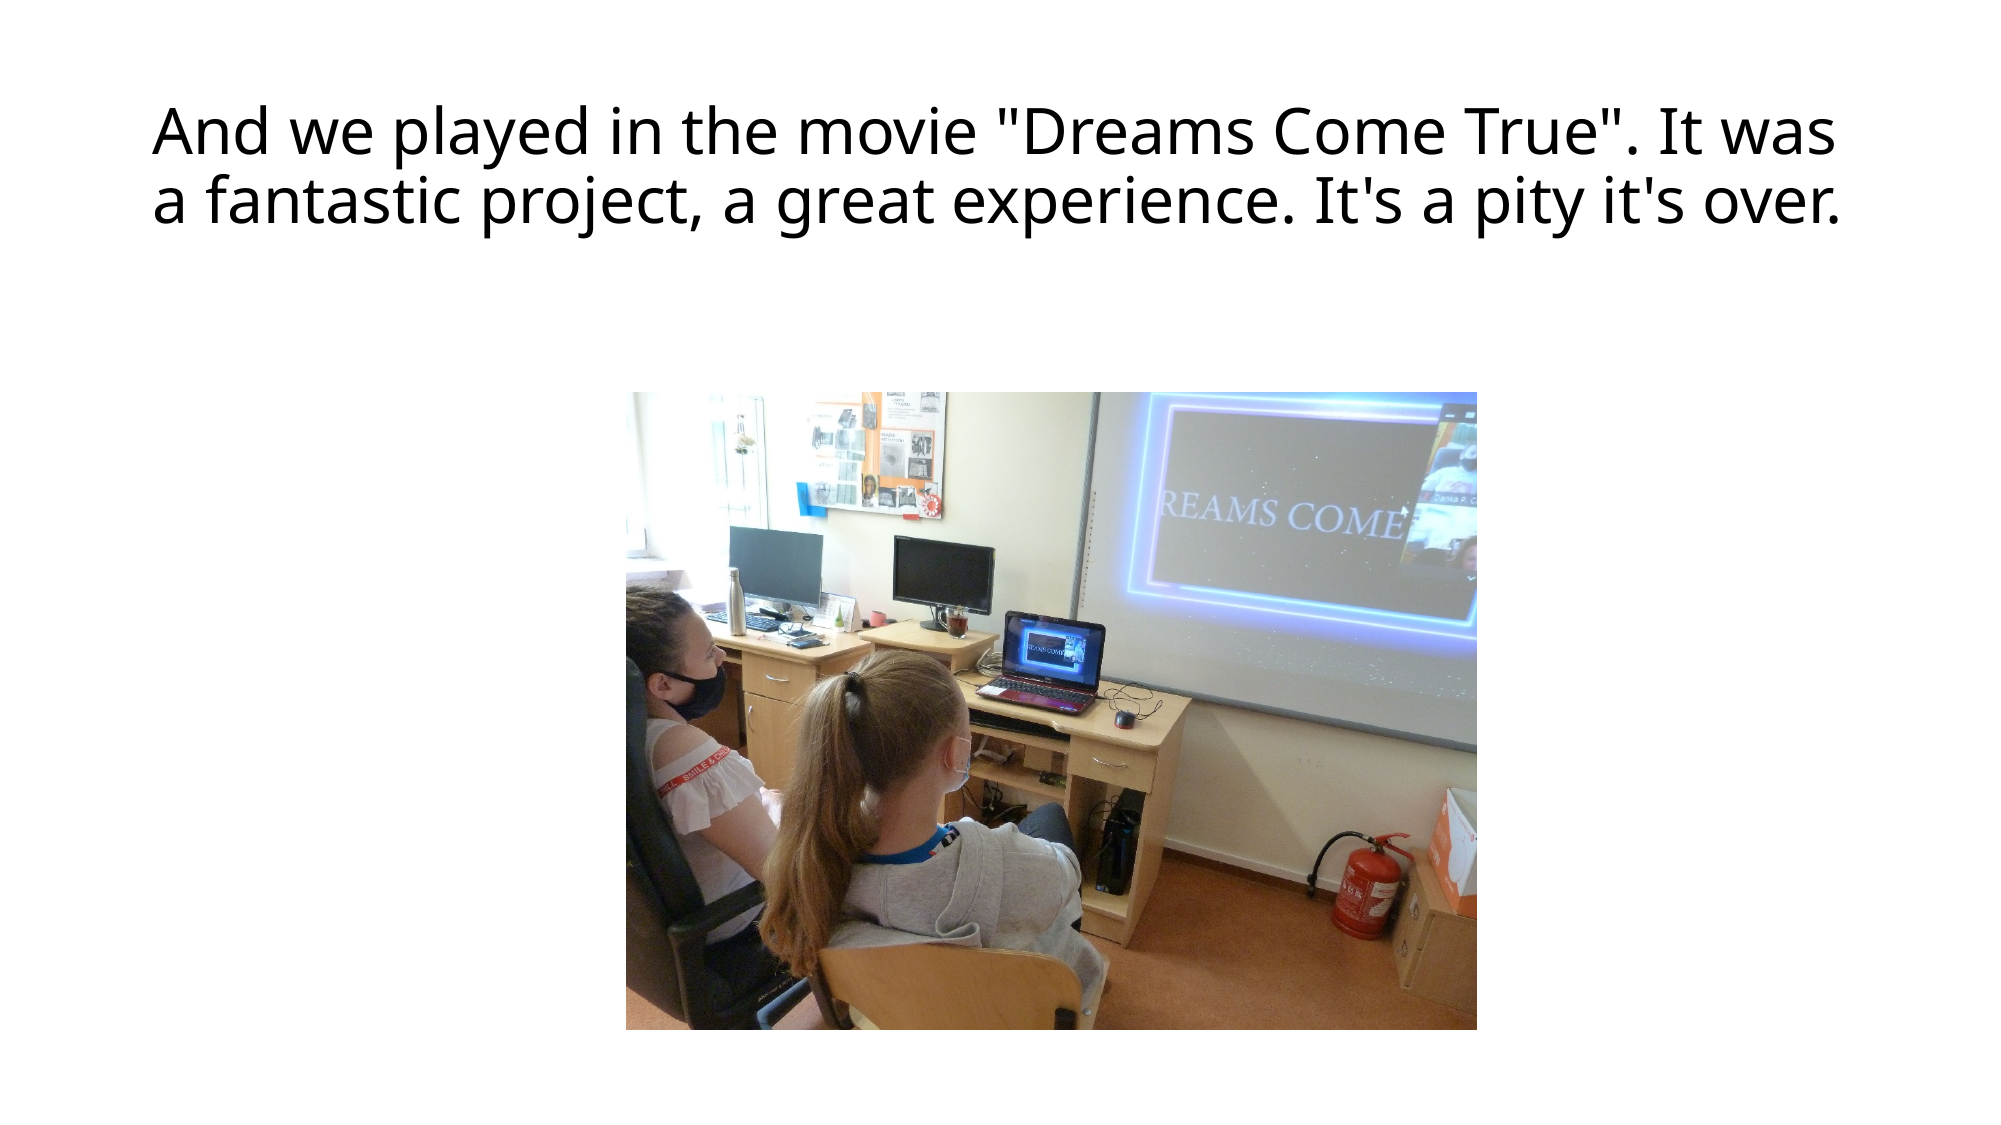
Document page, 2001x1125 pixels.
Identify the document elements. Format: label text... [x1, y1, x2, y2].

title And we played in the movie "Dreams Come True". It was a fantastic project, a great experience. It's a pity it's over. [137, 59, 1863, 278]
picture [626, 392, 1477, 1030]
